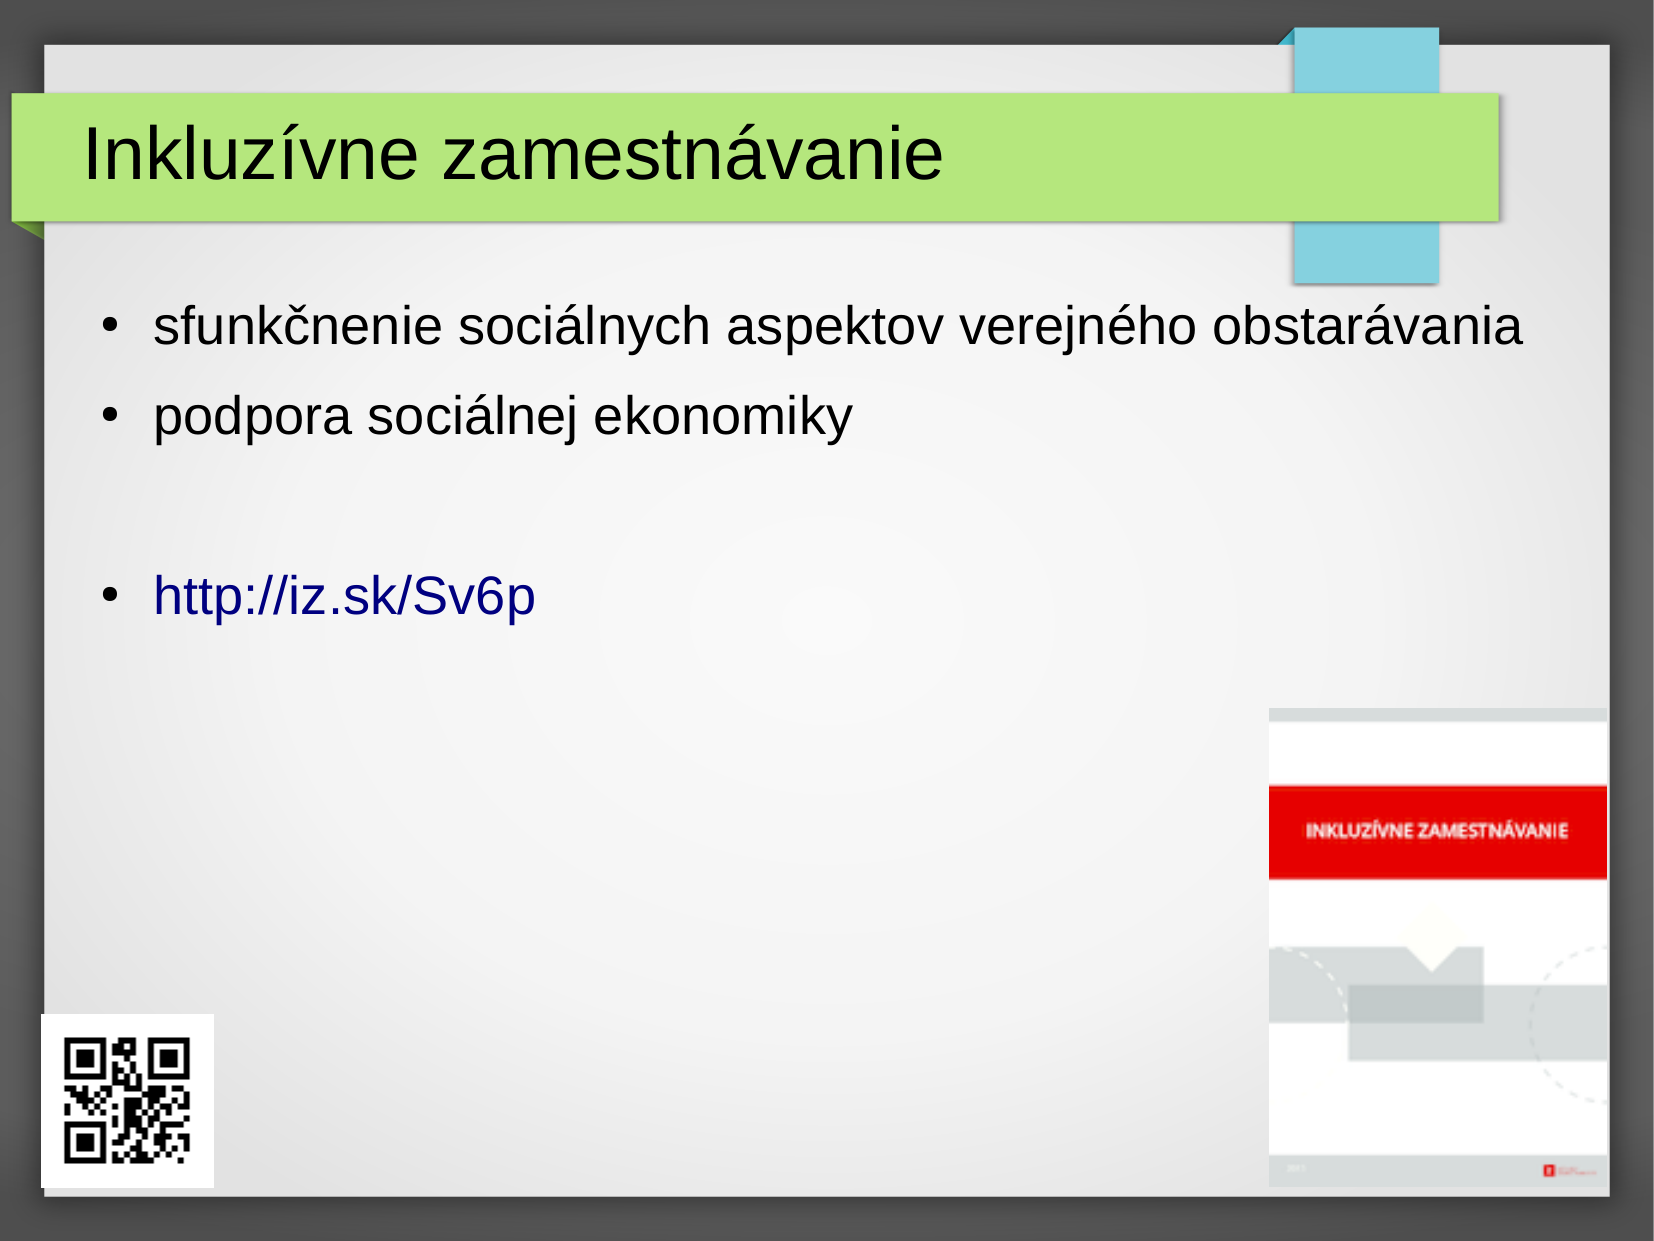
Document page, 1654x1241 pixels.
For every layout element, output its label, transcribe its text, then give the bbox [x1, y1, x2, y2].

list sfunkčnenie sociálnych aspektov verejného obstarávania podpora sociálnej ekonomiky http://iz.sk/Sv6p [82, 295, 1571, 1015]
picture [0, 0, 1654, 1241]
title Inkluzívne zamestnávanie [82, 94, 1264, 213]
